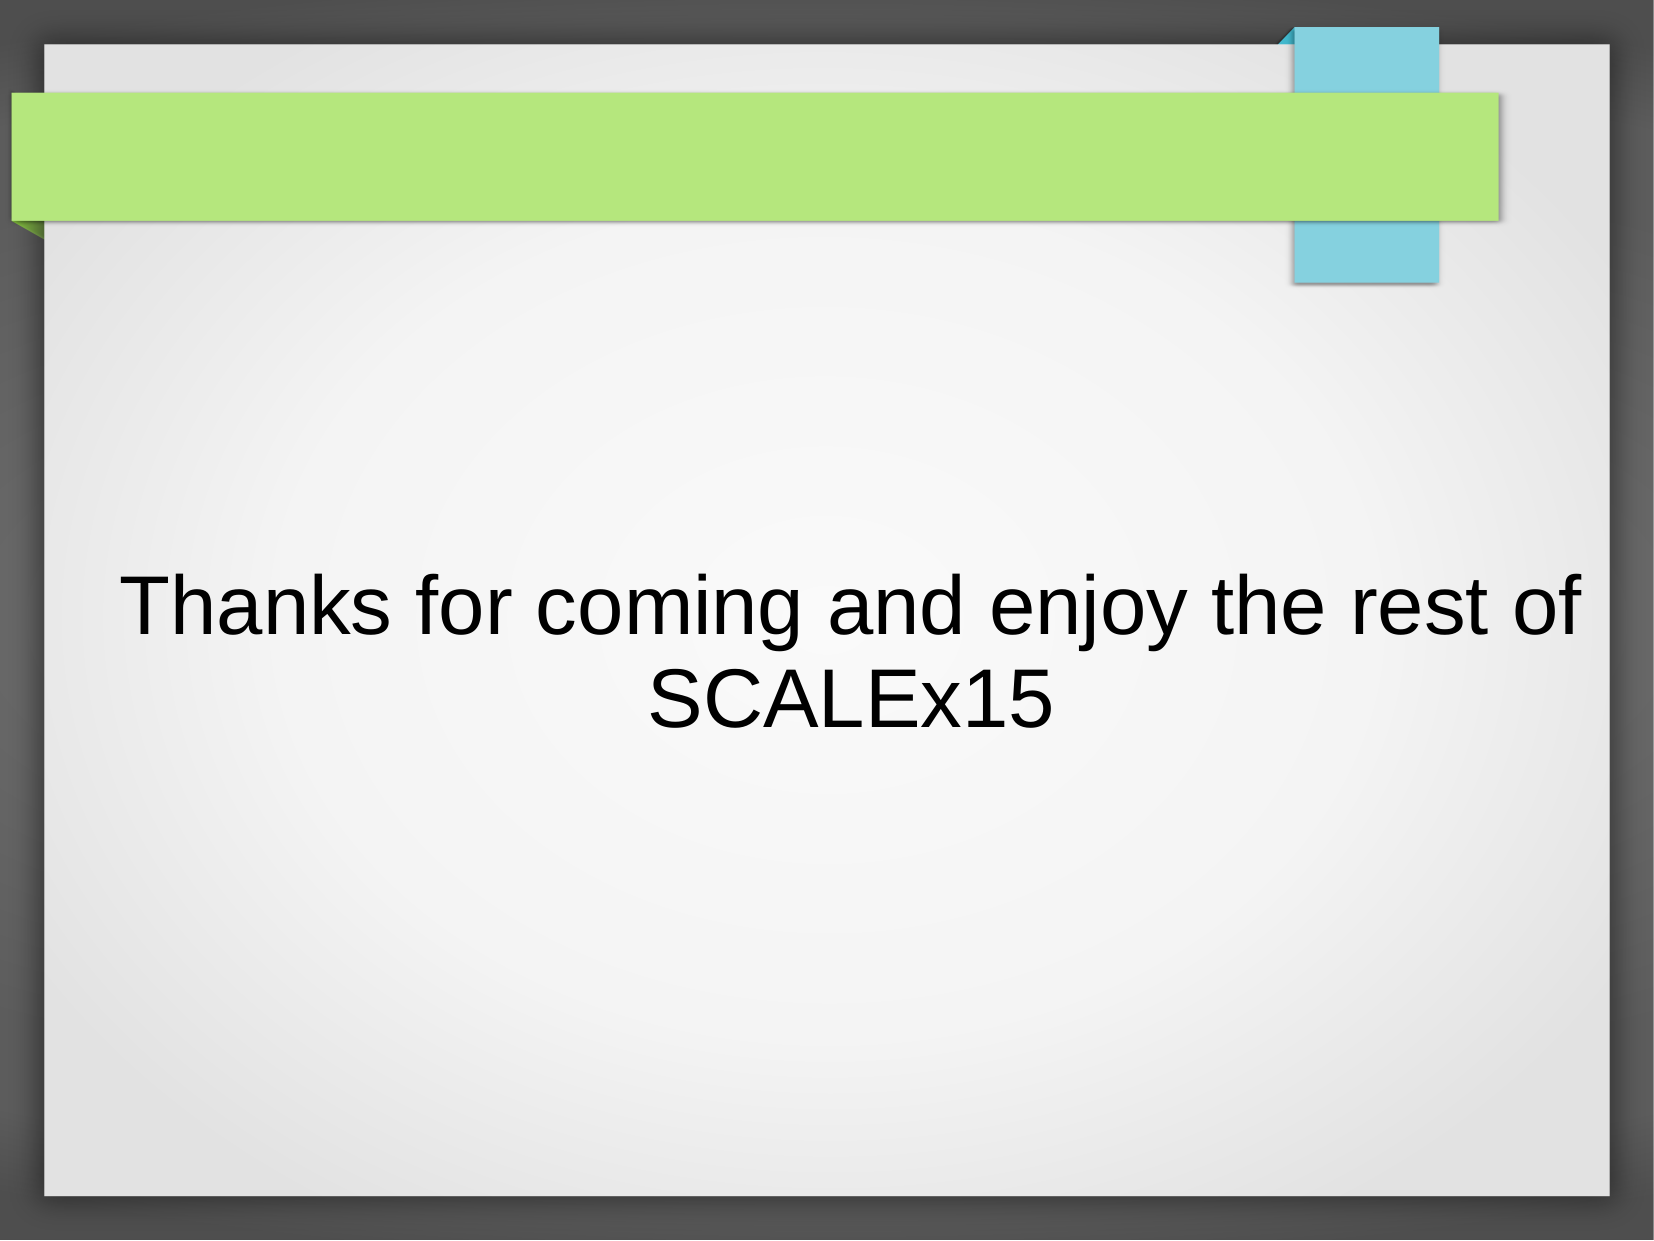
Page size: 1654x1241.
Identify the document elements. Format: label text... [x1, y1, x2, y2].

picture [0, 0, 1654, 1240]
subtitle Thanks for coming and enjoy the rest of SCALEx15 [82, 420, 1621, 886]
